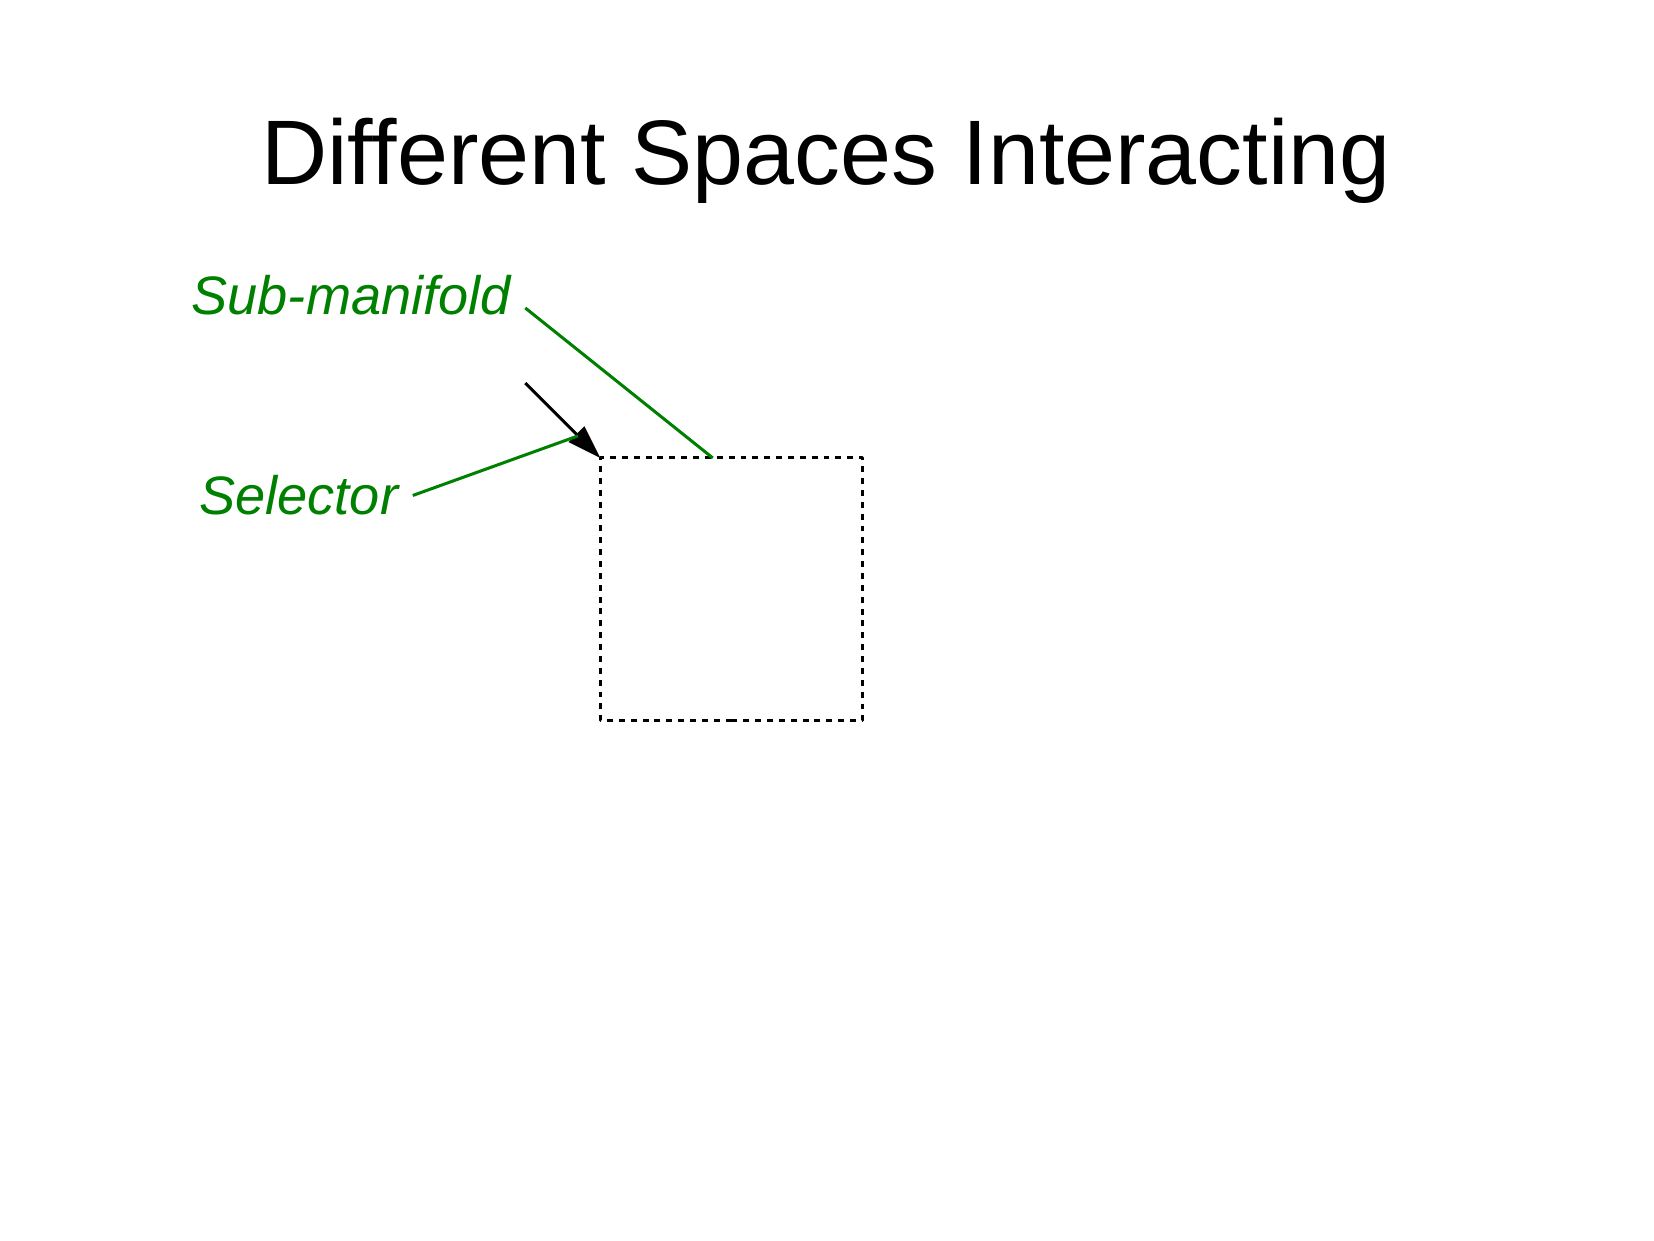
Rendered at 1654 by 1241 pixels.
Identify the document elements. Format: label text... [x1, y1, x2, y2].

text_box Selector [184, 457, 413, 534]
title Different Spaces Interacting [82, 49, 1571, 257]
text_box Sub-manifold [176, 258, 526, 334]
